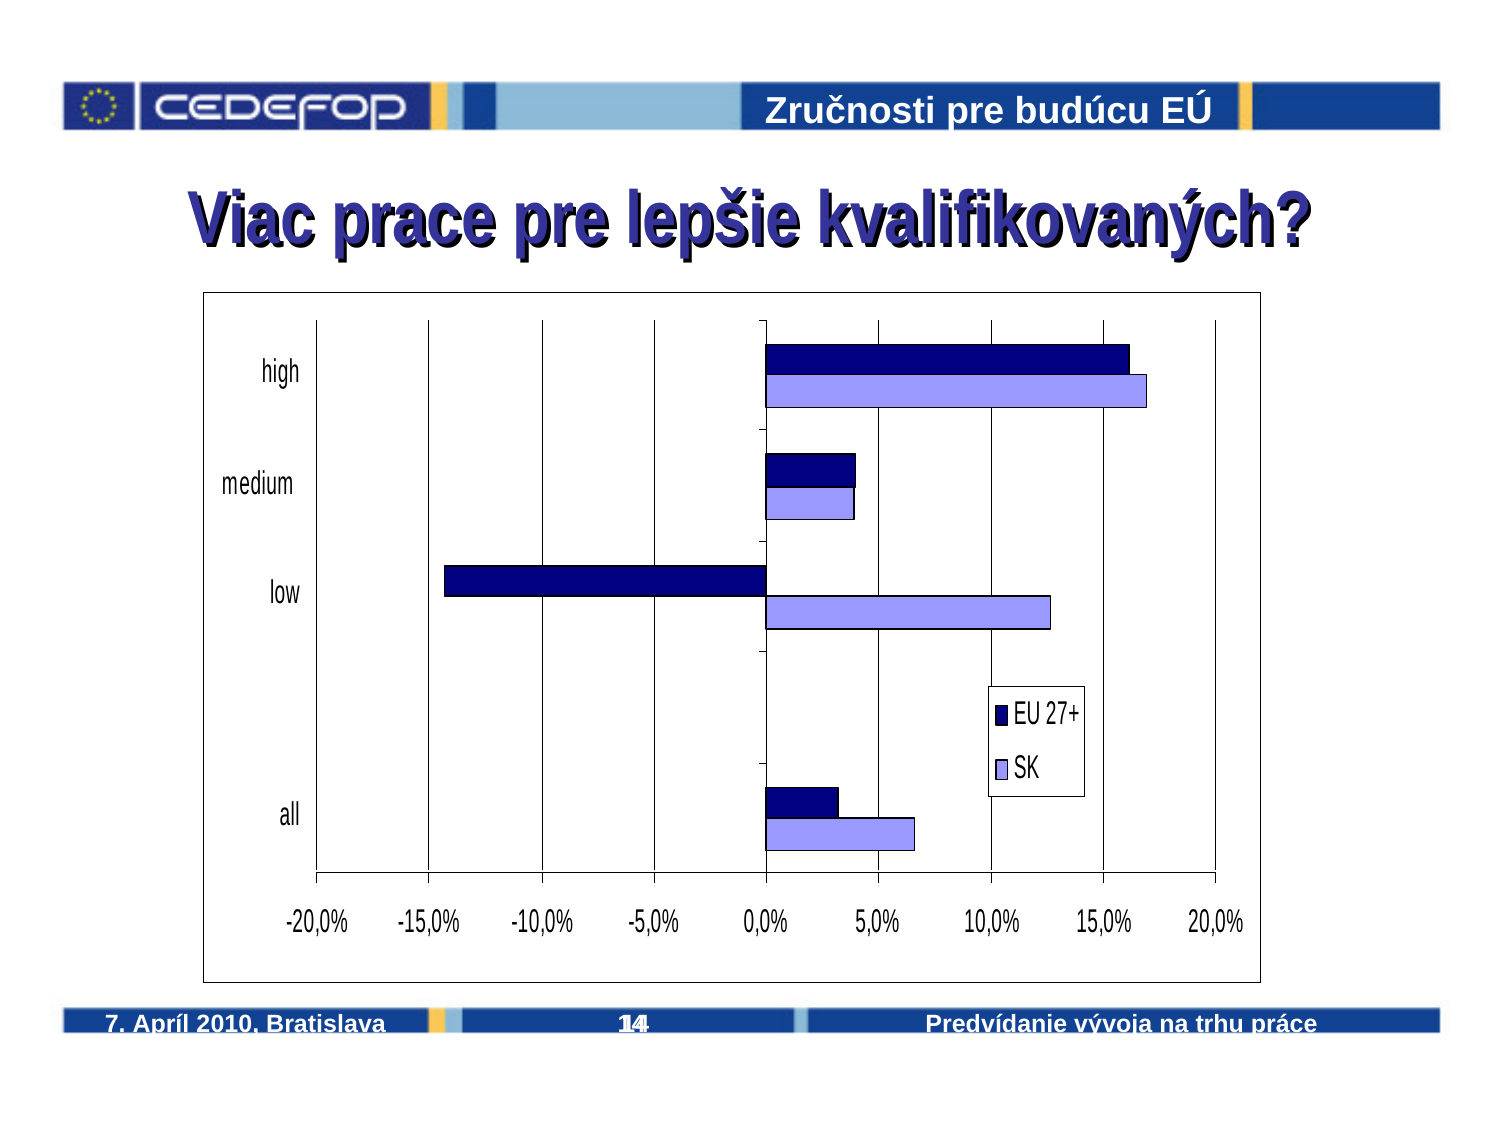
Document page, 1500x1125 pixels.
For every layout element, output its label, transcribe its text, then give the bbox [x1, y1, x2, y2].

chart [194, 278, 1270, 996]
picture [0, 0, 1500, 160]
text_box Viac prace pre lepšie kvalifikovaných? [0, 160, 1500, 267]
picture [0, 267, 1500, 1125]
